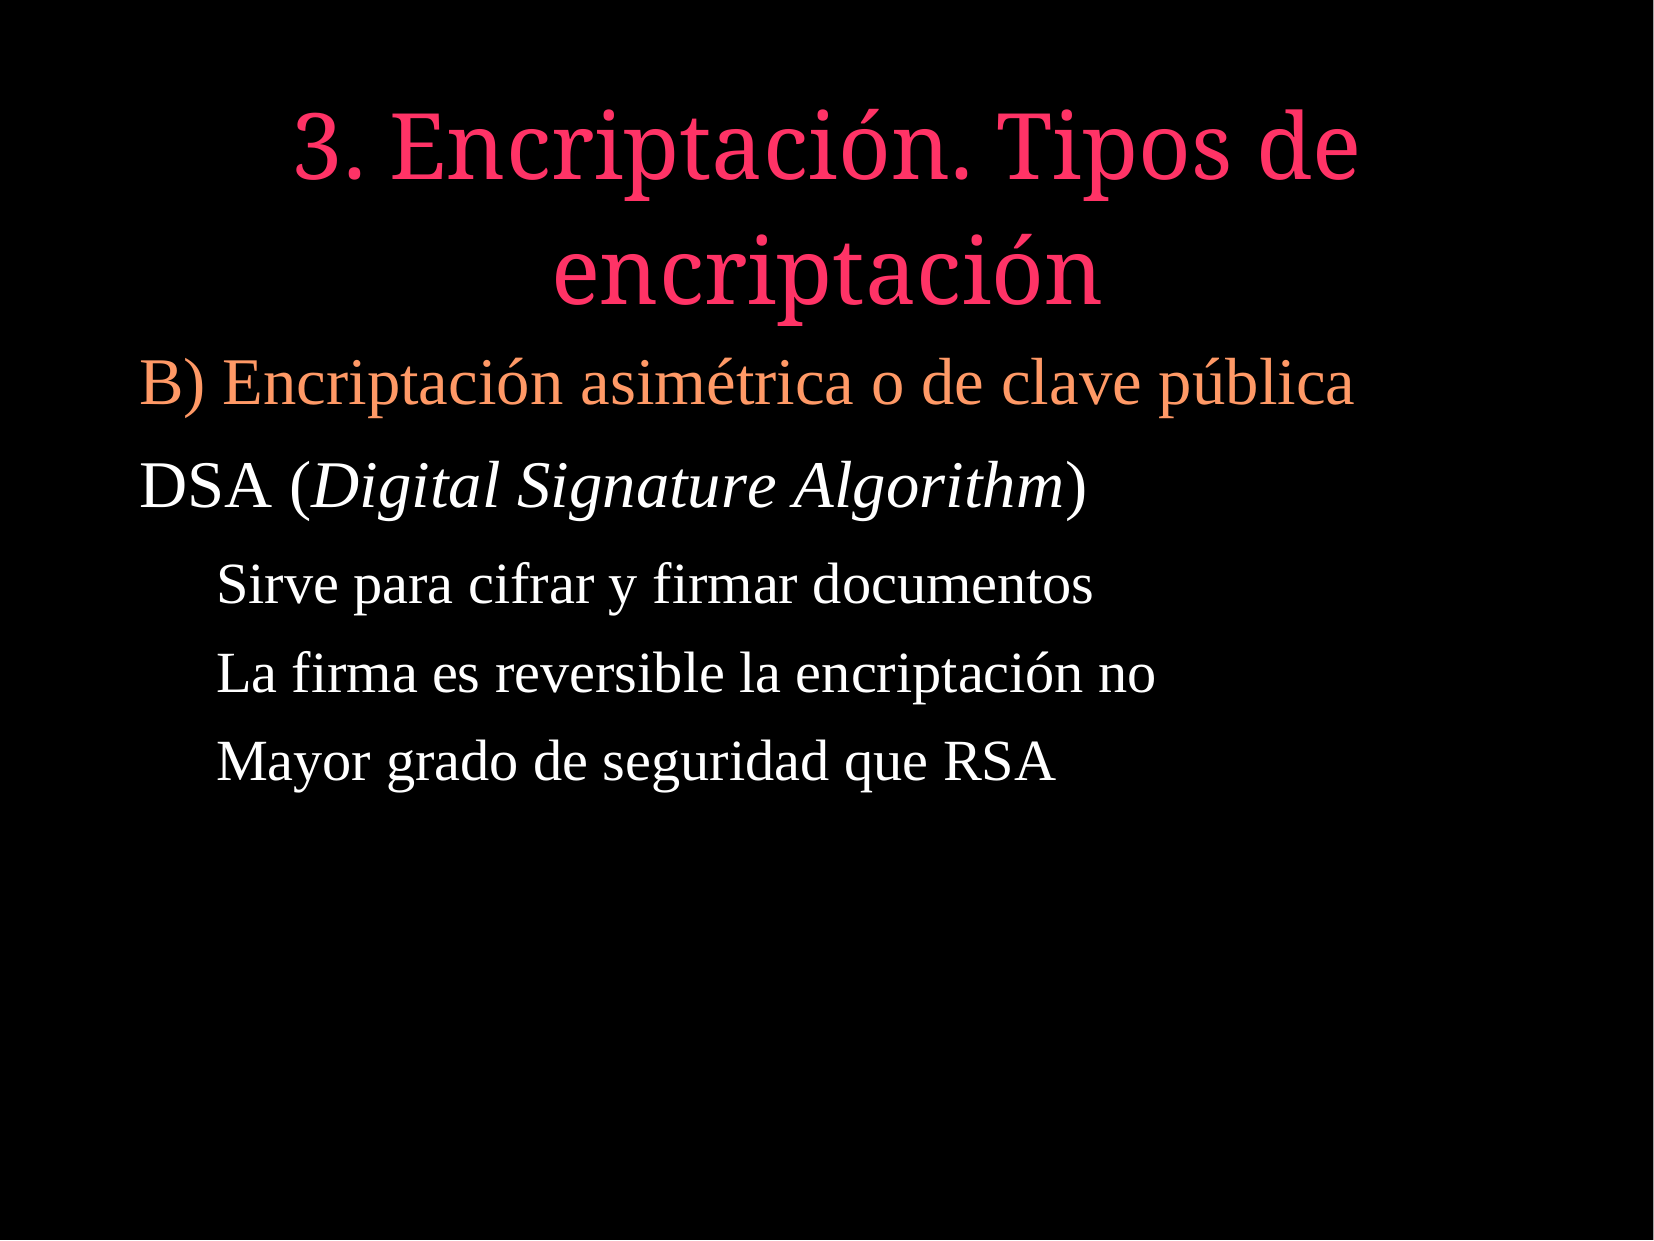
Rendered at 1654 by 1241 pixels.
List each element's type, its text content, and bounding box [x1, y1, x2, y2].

list B) Encriptación asimétrica o de clave pública DSA (Digital Signature Algorithm) Sirve para cifrar y firmar documentos La firma es reversible la encriptación no Mayor grado de seguridad que RSA [121, 344, 1534, 1127]
title 3. Encriptación. Tipos de encriptación [121, 82, 1534, 331]
